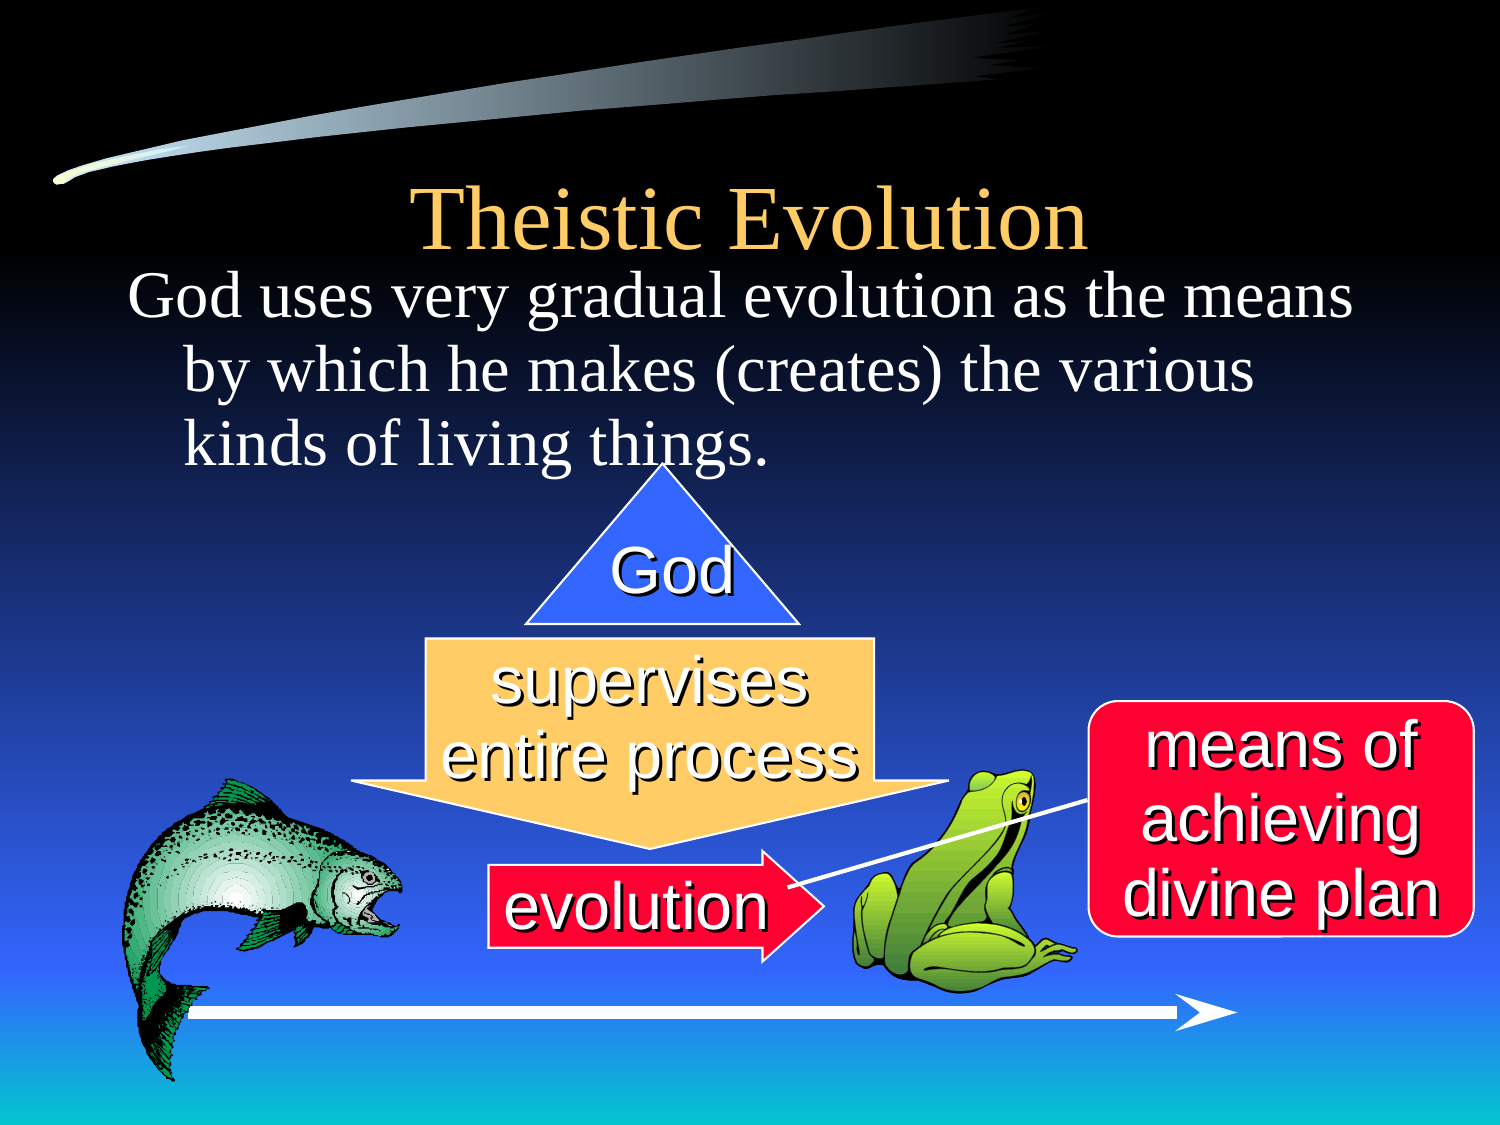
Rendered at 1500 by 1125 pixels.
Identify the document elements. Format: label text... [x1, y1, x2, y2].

text_box means of achieving divine plan [1088, 701, 1474, 937]
title Theistic Evolution [112, 124, 1388, 249]
text_box supervises entire process [403, 638, 949, 849]
text_box God [526, 463, 799, 624]
text_box evolution [488, 851, 824, 962]
picture [852, 769, 1078, 866]
picture [122, 778, 403, 1080]
list God uses very gradual evolution as the means by which he makes (creates) the various kinds of living things. [112, 249, 1388, 526]
picture [852, 806, 1078, 994]
